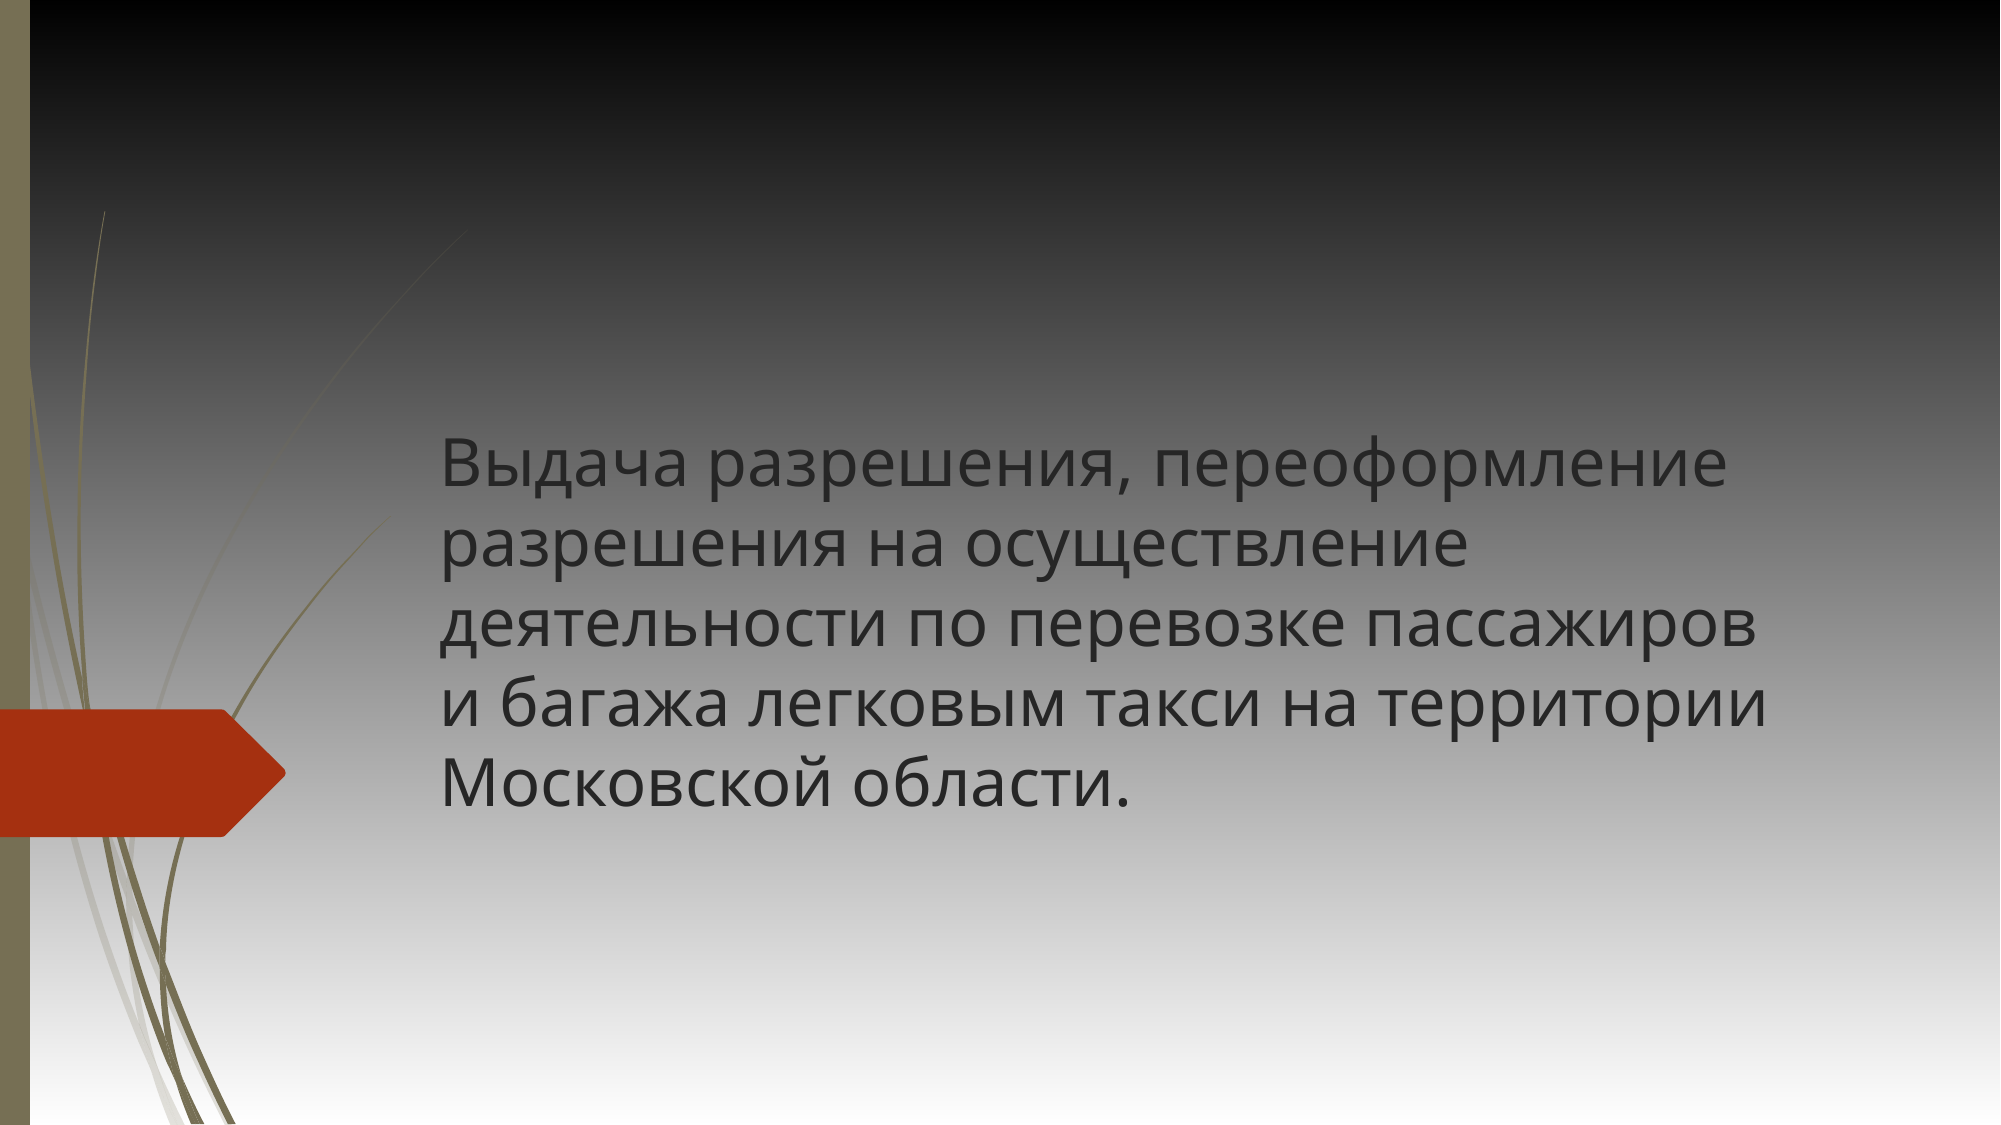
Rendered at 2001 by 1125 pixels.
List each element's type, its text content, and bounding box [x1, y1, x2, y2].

title Выдача разрешения, переоформление разрешения на осуществление деятельности по перевозке пассажиров и багажа легковым такси на территории Московской области. [424, 412, 1888, 784]
